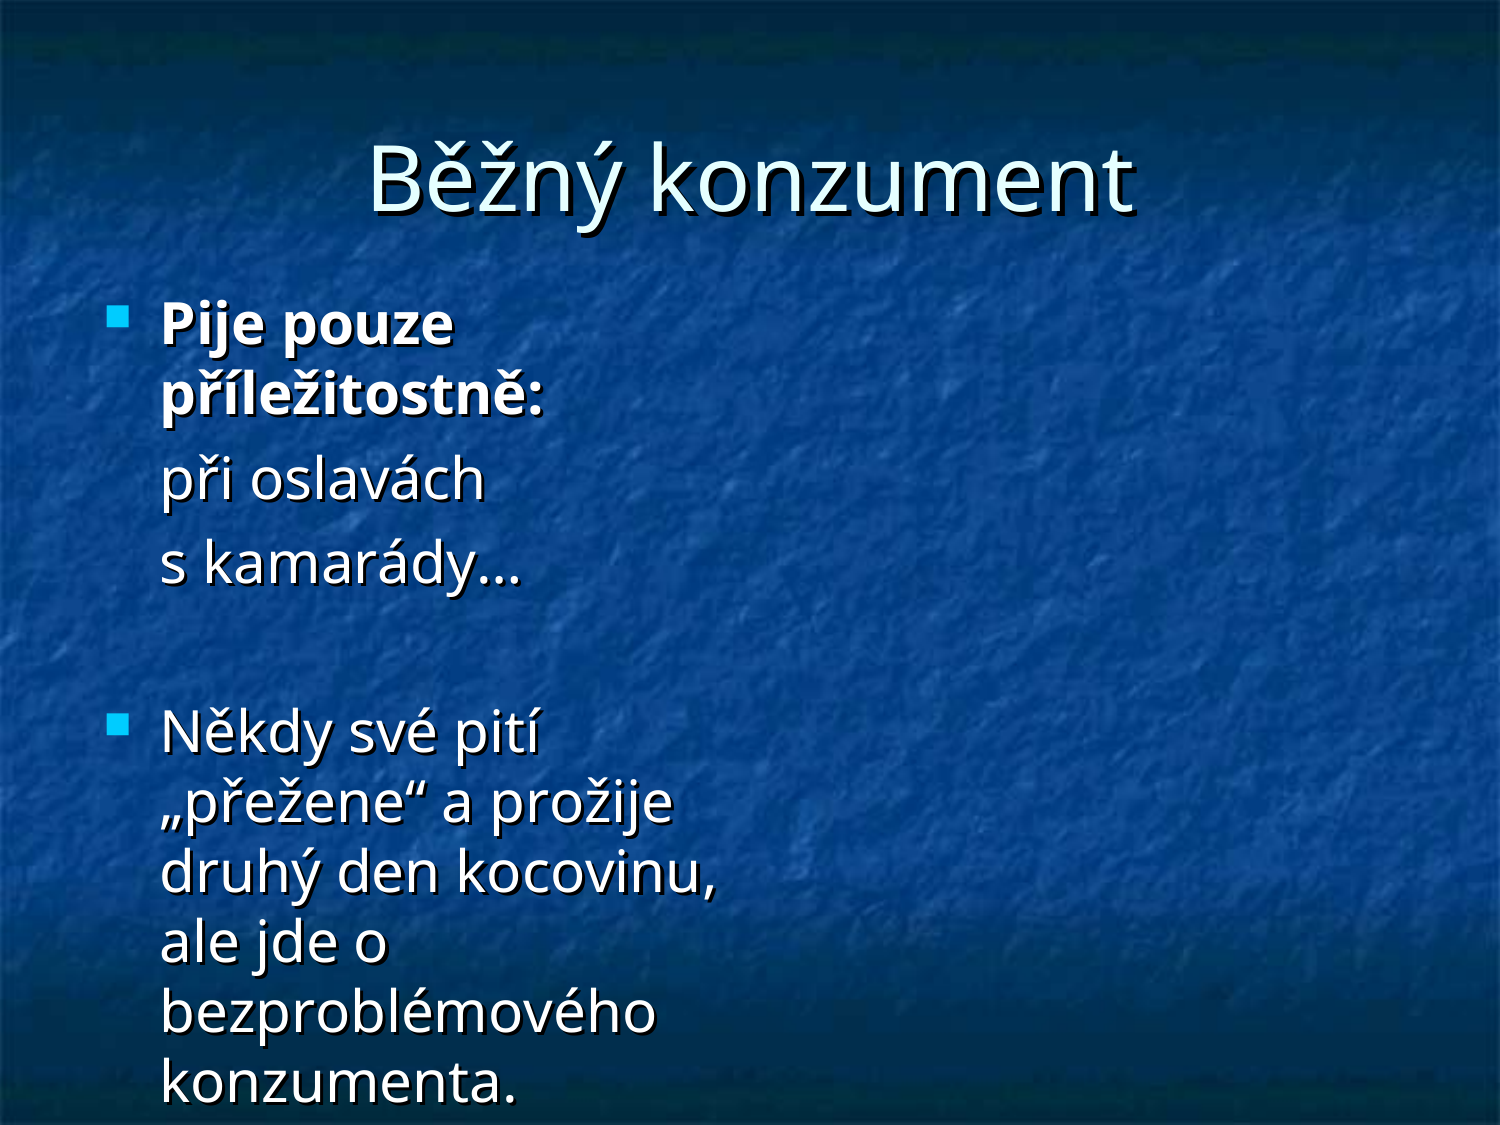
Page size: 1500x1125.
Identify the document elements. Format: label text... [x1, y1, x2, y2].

picture [391, 1077, 404, 1083]
picture [359, 1077, 370, 1091]
list Pije pouze příležitostně: při oslavách s kamarády… Někdy své pití „přežene“ a prožije druhý den kocovinu, ale jde o bezproblémového konzumenta. [88, 278, 799, 1052]
picture [202, 1077, 217, 1087]
picture [425, 1078, 438, 1087]
picture [0, 0, 1500, 1125]
picture [340, 1077, 350, 1082]
title Běžný konzument [75, 62, 1426, 288]
